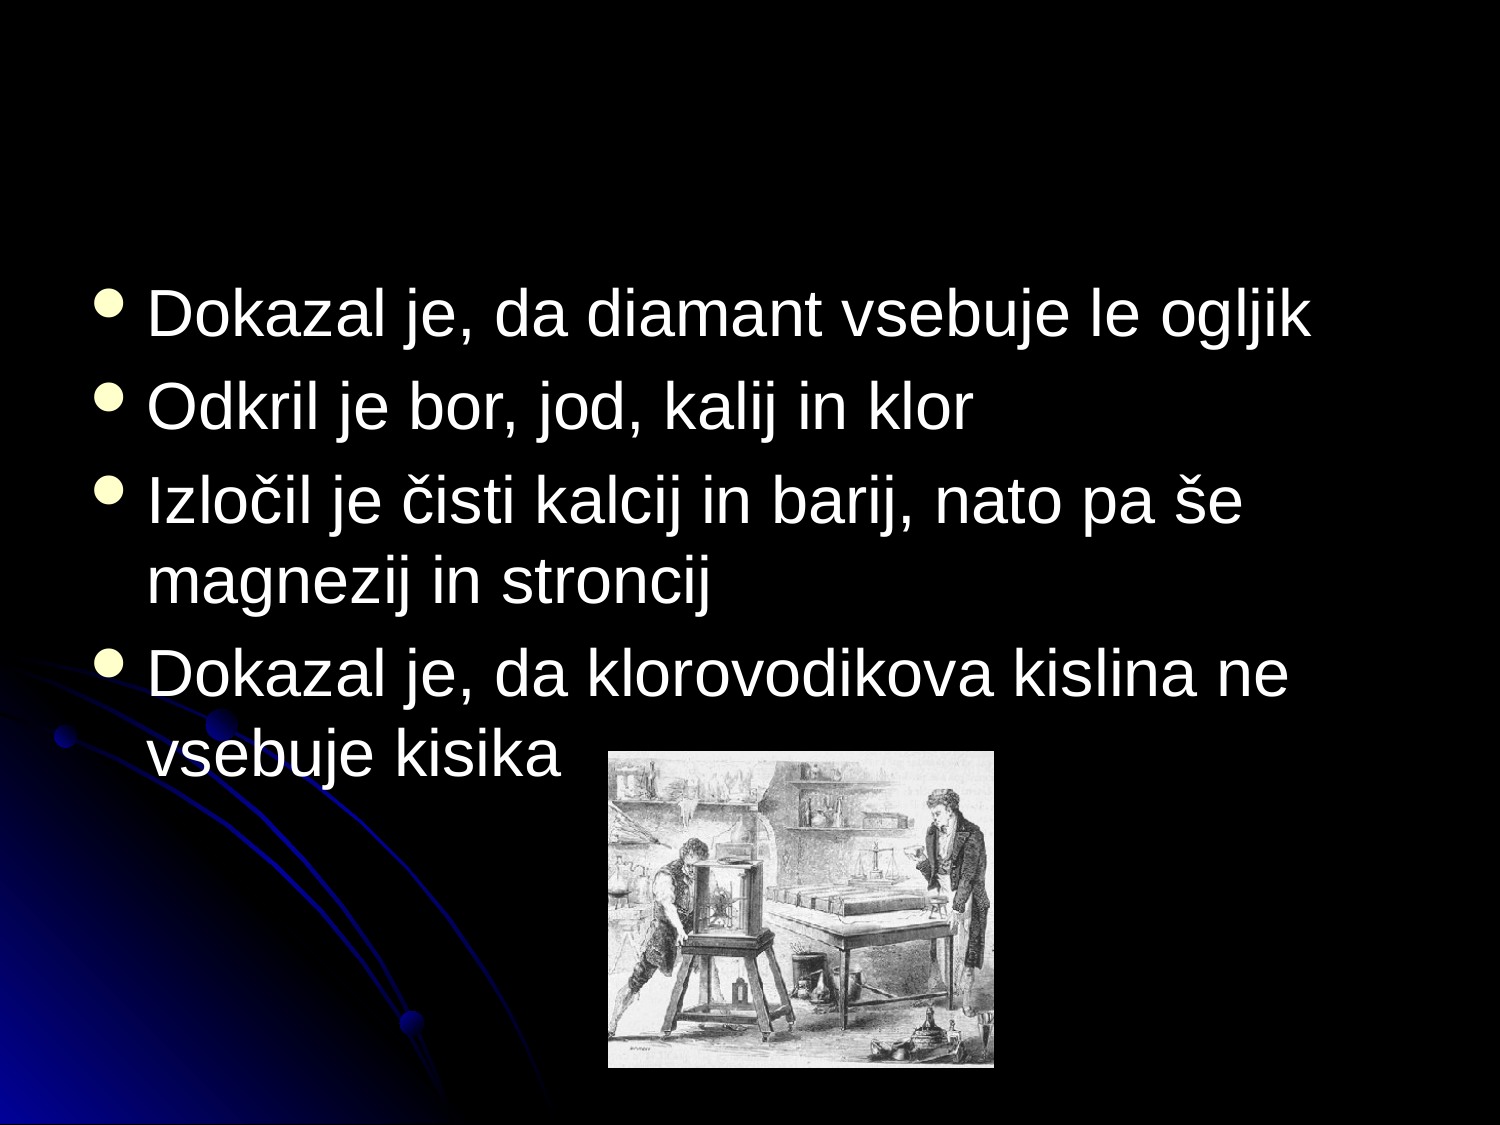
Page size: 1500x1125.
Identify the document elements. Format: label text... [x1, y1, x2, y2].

picture [608, 751, 994, 1068]
list Dokazal je, da diamant vsebuje le ogljik Odkril je bor, jod, kalij in klor Izločil je čisti kalcij in barij, nato pa še magnezij in stroncij Dokazal je, da klorovodikova kislina ne vsebuje kisika [75, 262, 1425, 1006]
